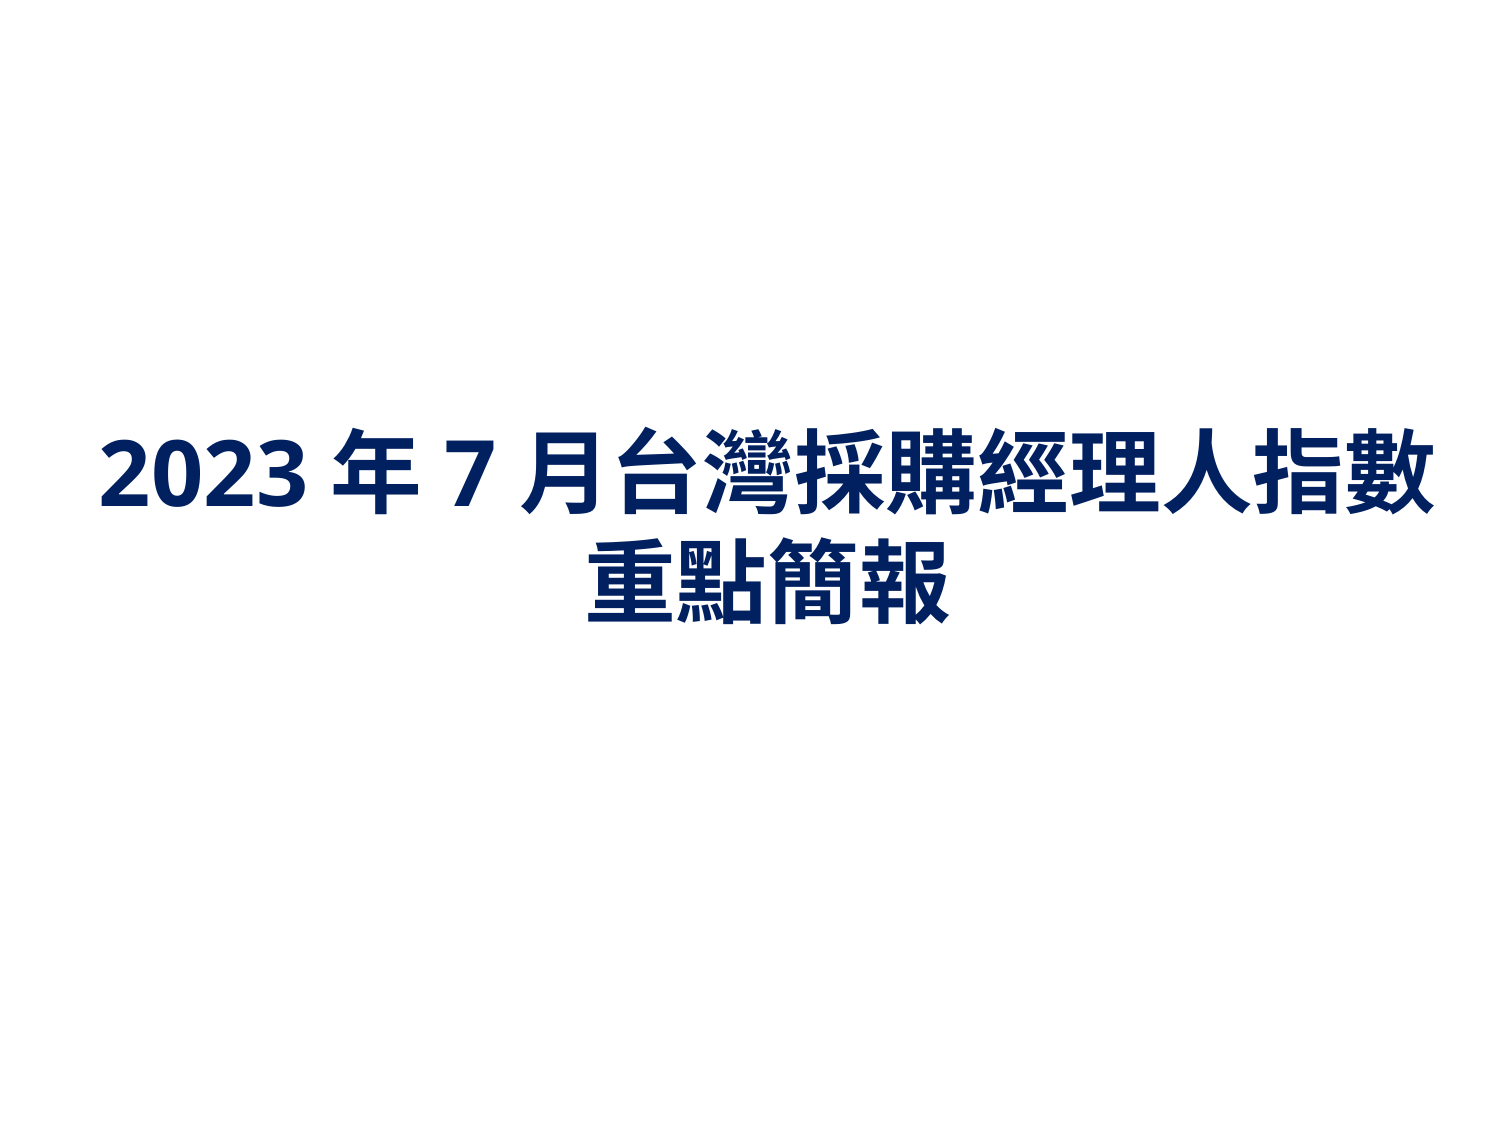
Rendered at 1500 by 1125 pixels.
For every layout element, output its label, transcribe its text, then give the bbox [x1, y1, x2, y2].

title 2023年7月台灣採購經理人指數重點簡報 [76, 404, 1459, 646]
